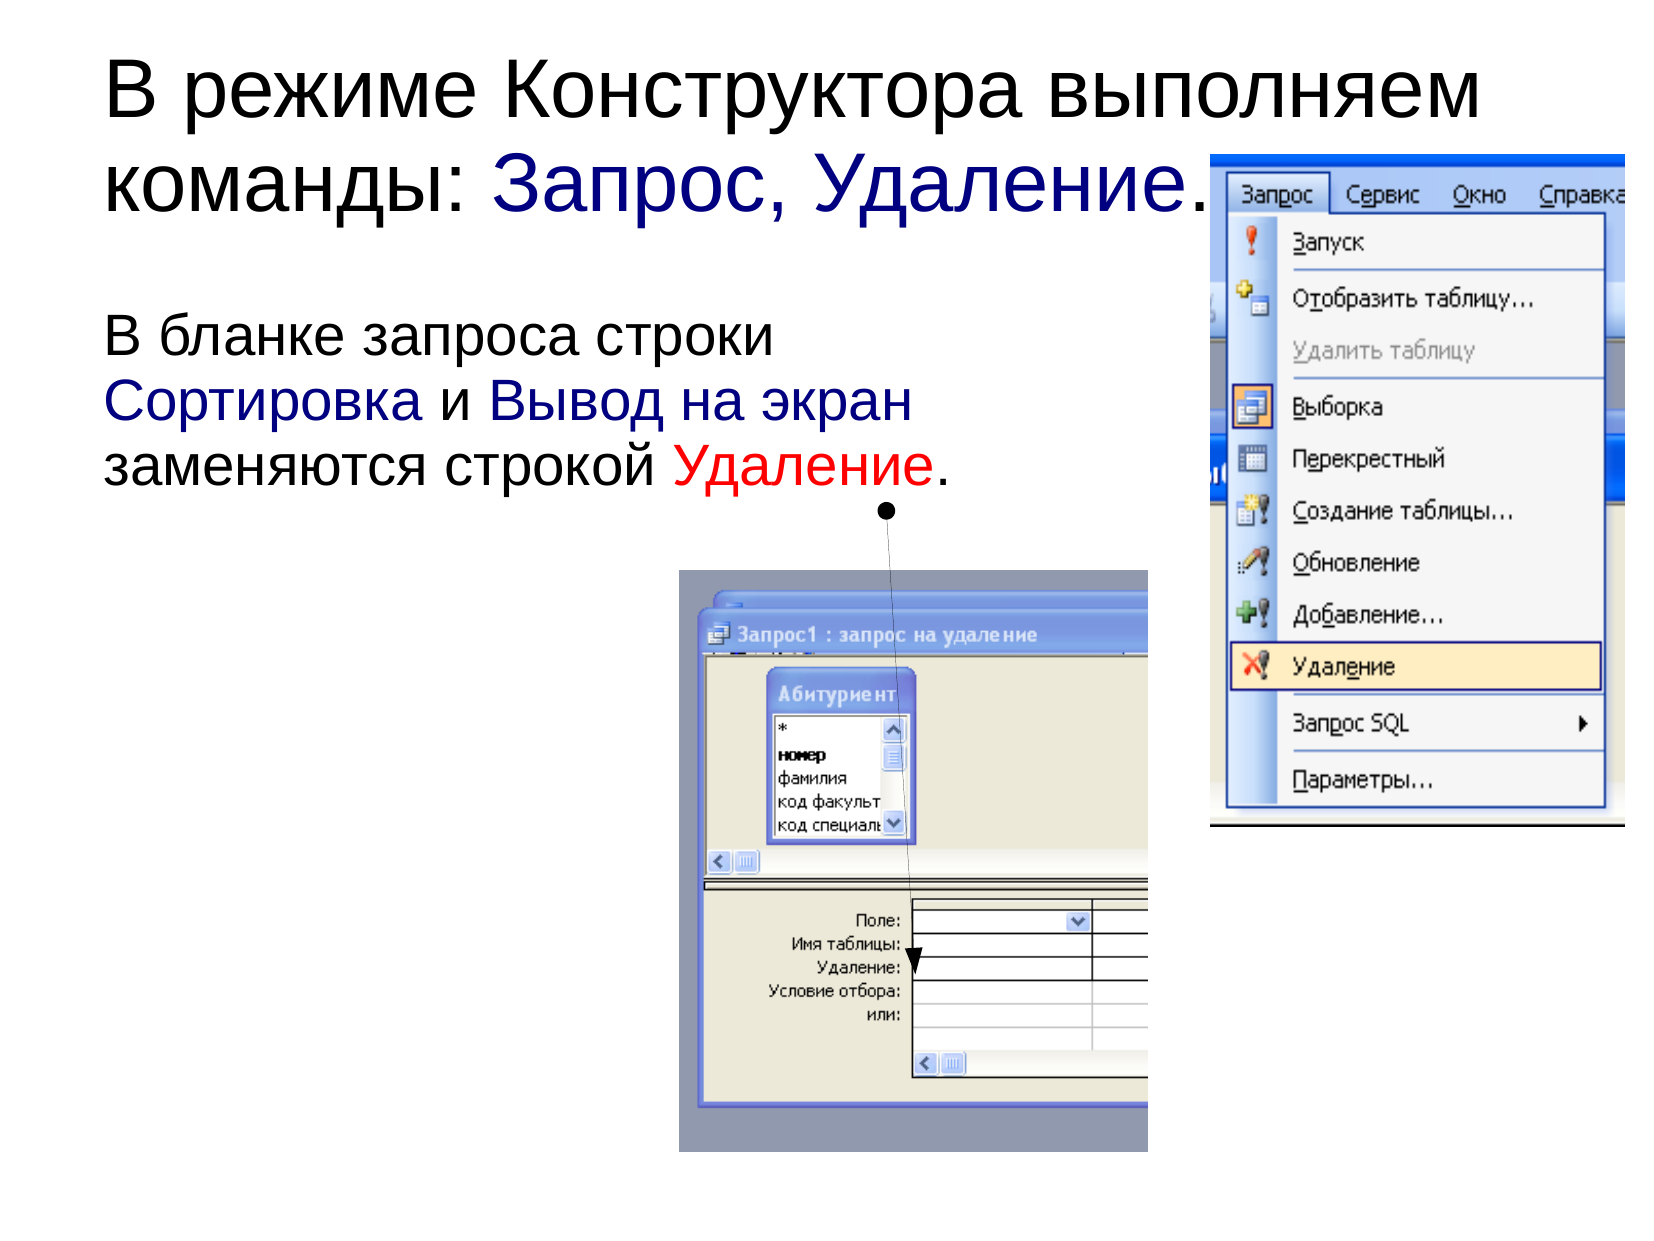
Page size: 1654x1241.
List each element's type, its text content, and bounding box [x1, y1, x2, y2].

picture [1210, 154, 1625, 827]
text_box В бланке запроса строки Сортировка и Вывод на экран заменяются строкой Удаление. [88, 295, 1028, 629]
text_box В режиме Конструктора выполняем команды: Запрос, Удаление. [88, 35, 1499, 237]
picture [679, 570, 1148, 1152]
